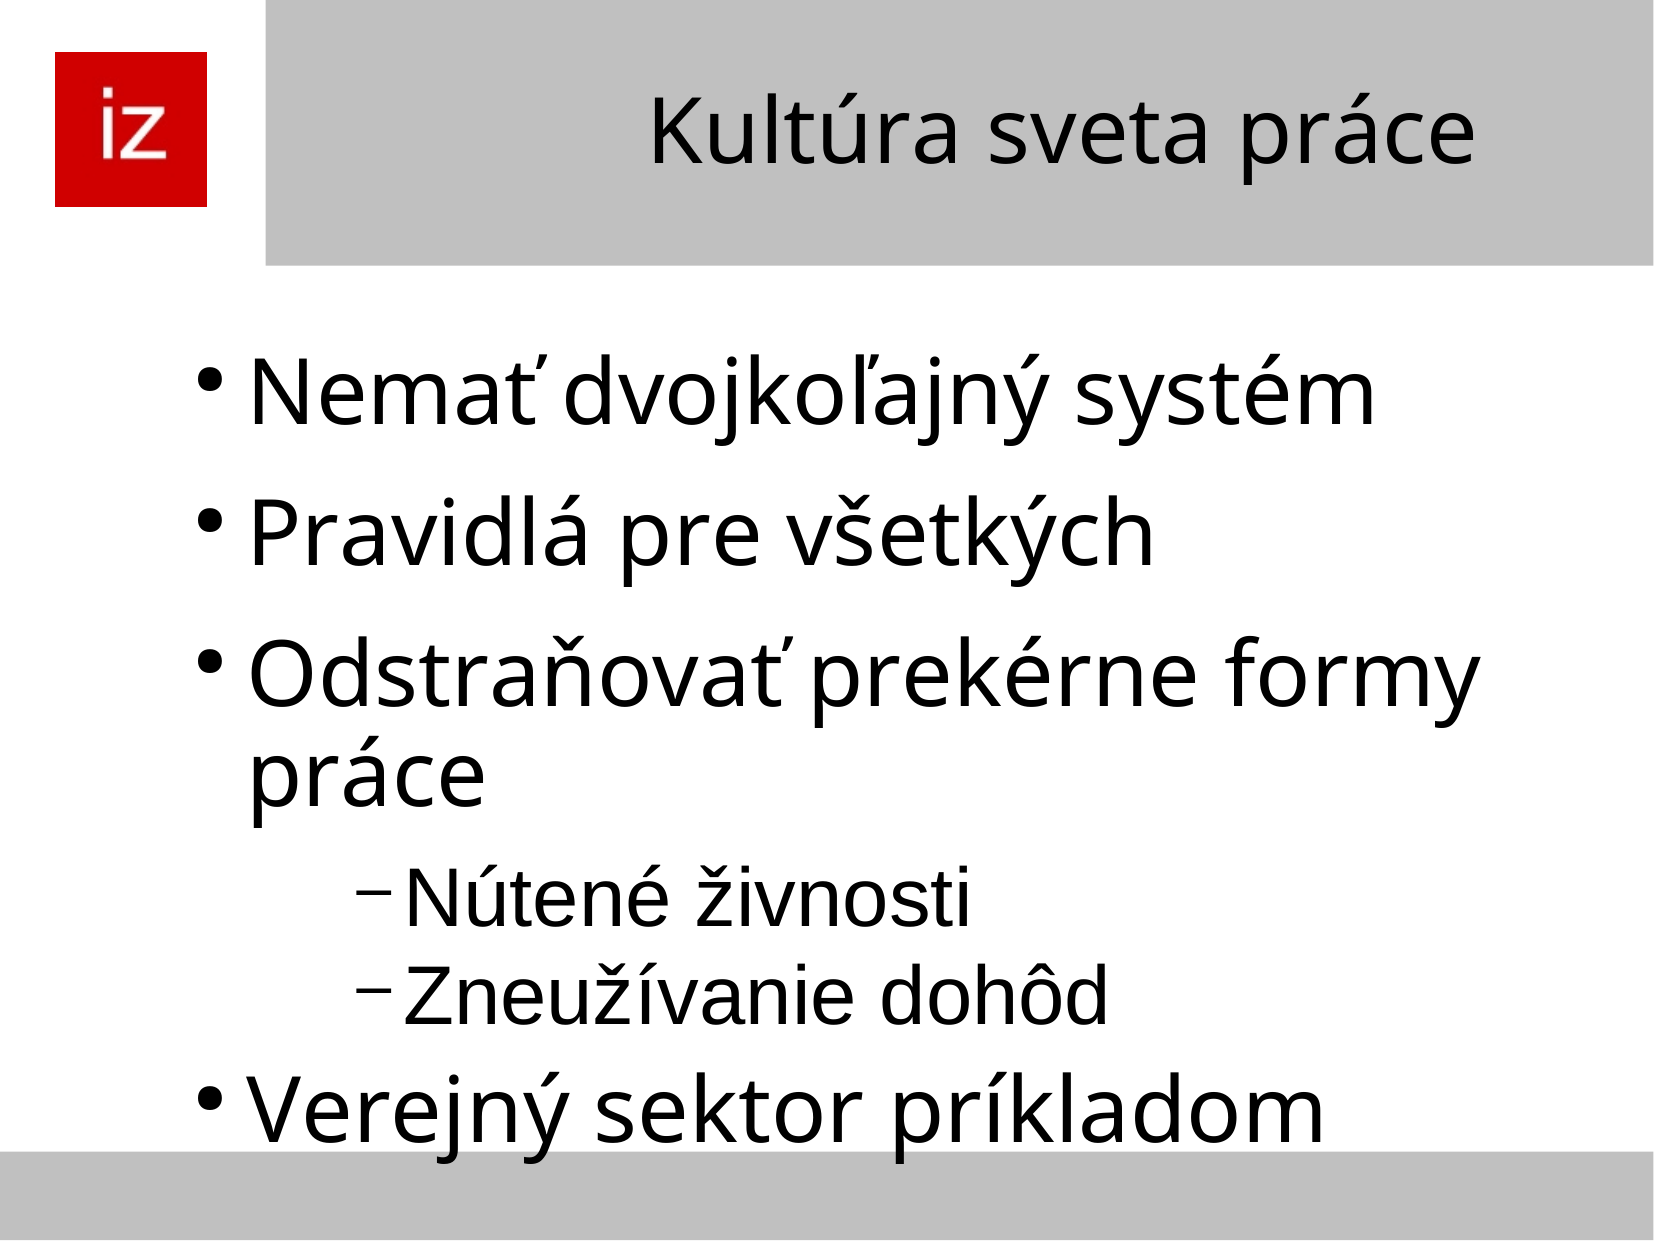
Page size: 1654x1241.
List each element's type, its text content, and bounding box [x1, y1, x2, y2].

list Nemať dvojkoľajný systém Pravidlá pre všetkých Odstraňovať prekérne formy práce Nútené živnosti Zneužívanie dohôd Verejný sektor príkladom [121, 344, 1533, 1126]
picture [55, 52, 207, 207]
title Kultúra sveta práce [561, 29, 1565, 237]
